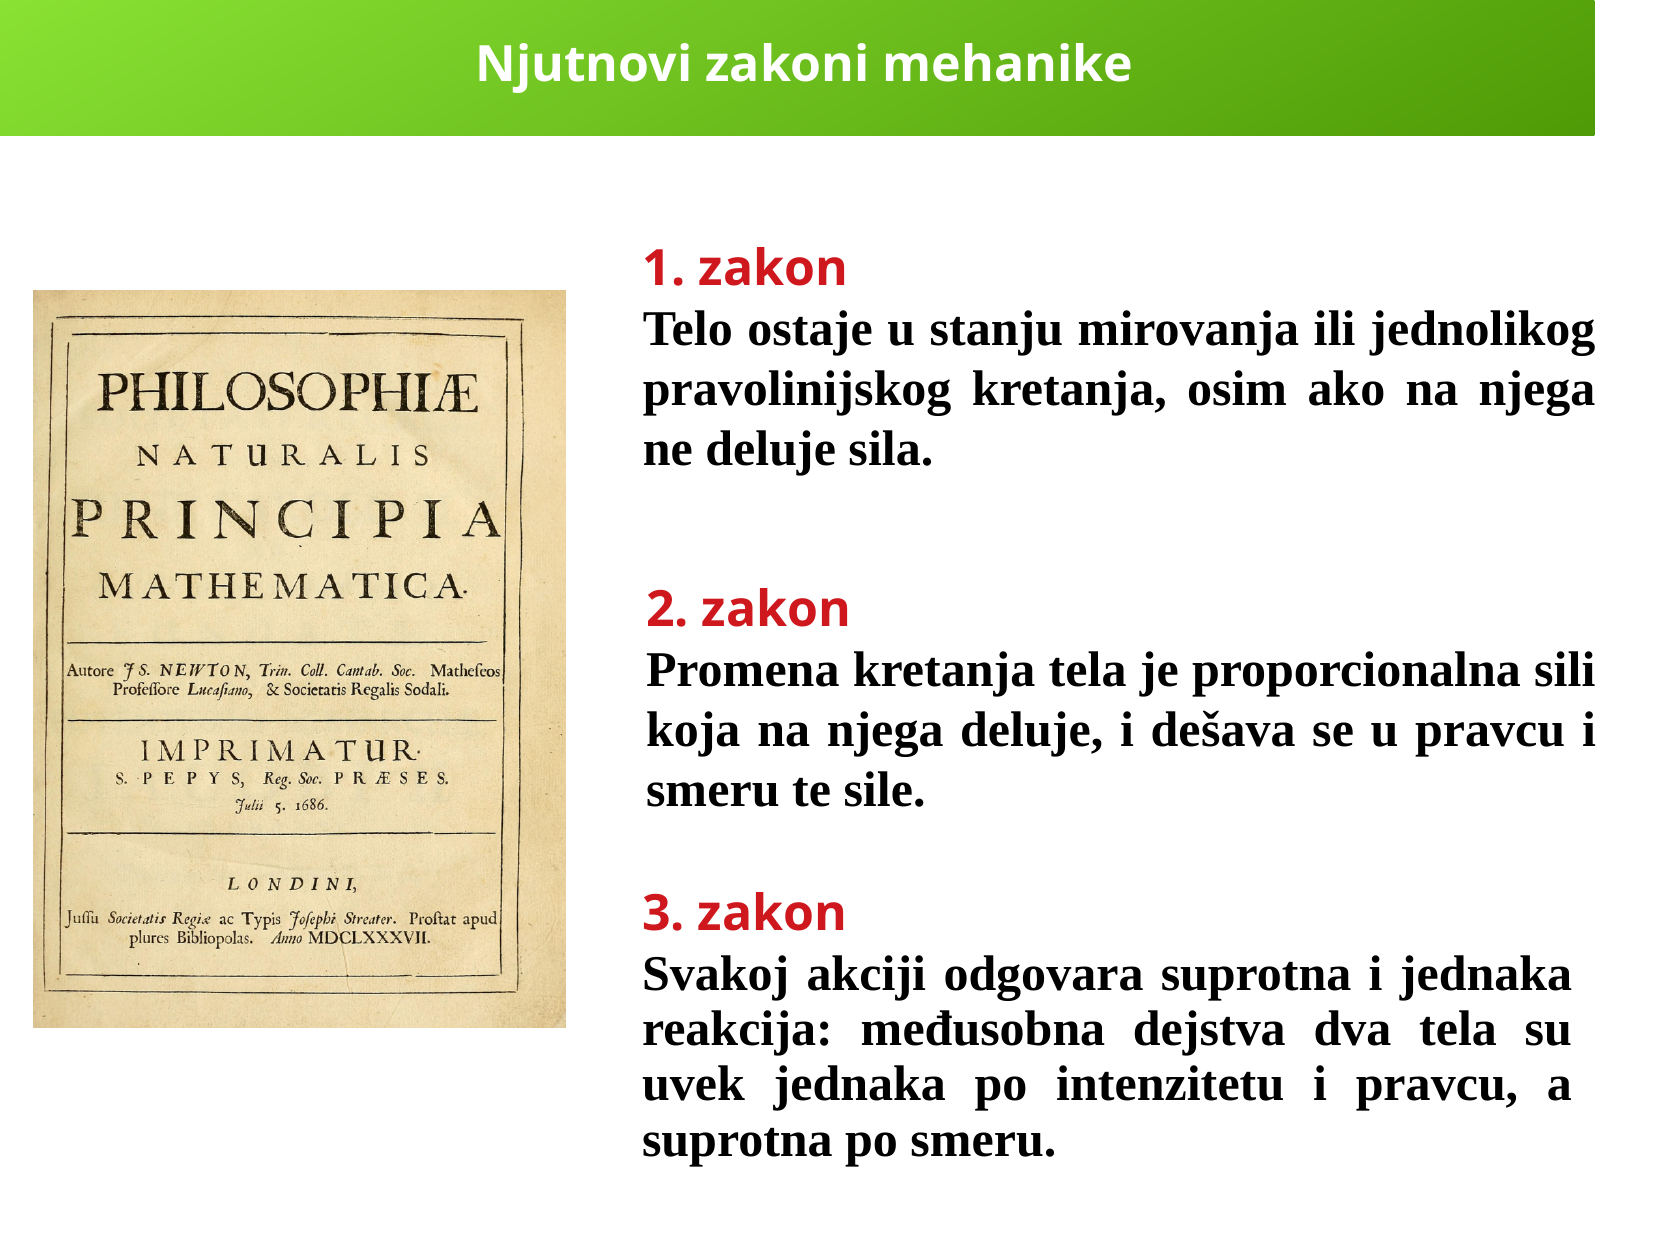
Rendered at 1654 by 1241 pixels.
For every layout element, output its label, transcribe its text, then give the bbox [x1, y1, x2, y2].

text_box 2. zakon Promena kretanja tela je proporcionalna sili koja na njega deluje, i dešava se u pravcu i smeru te sile. [556, 568, 1611, 865]
text_box 1. zakon Telo ostaje u stanju mirovanja ili jednolikog pravolinijskog kretanja, osim ako na njega ne deluje sila. [553, 228, 1611, 524]
picture [33, 290, 566, 1028]
text_box Njutnovi zakoni mehanike [217, 23, 1392, 100]
text_box 3. zakon Svakoj akciji odgovara suprotna i jednaka reakcija: međusobna dejstva dva tela su uvek jednaka po intenzitetu i pravcu, a suprotna po smeru. [627, 870, 1588, 1165]
